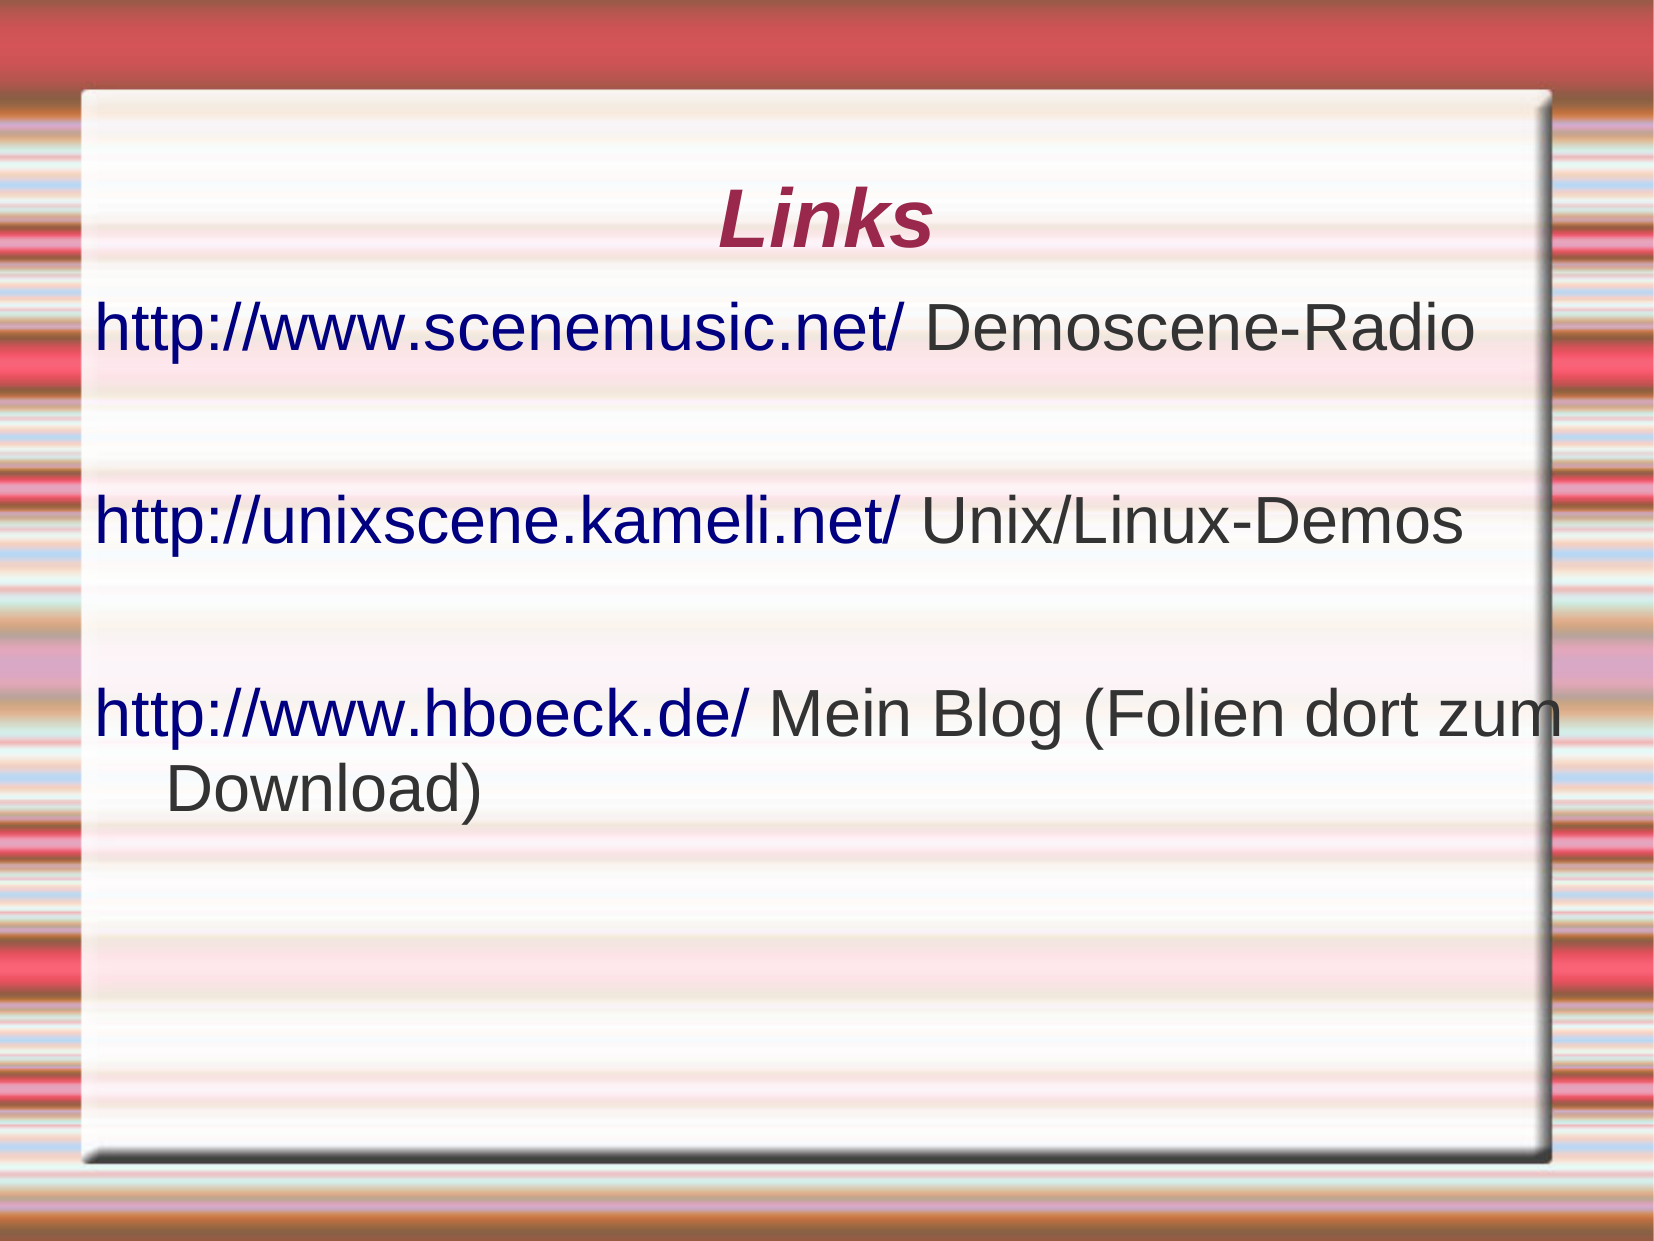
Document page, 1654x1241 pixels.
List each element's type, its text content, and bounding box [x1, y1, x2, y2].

title Links [121, 114, 1534, 290]
list http://www.scenemusic.net/ Demoscene-Radio http://unixscene.kameli.net/ Unix/Linux-Demos http://www.hboeck.de/ Mein Blog (Folien dort zum Download) [82, 290, 1571, 826]
picture [0, 0, 1654, 1241]
